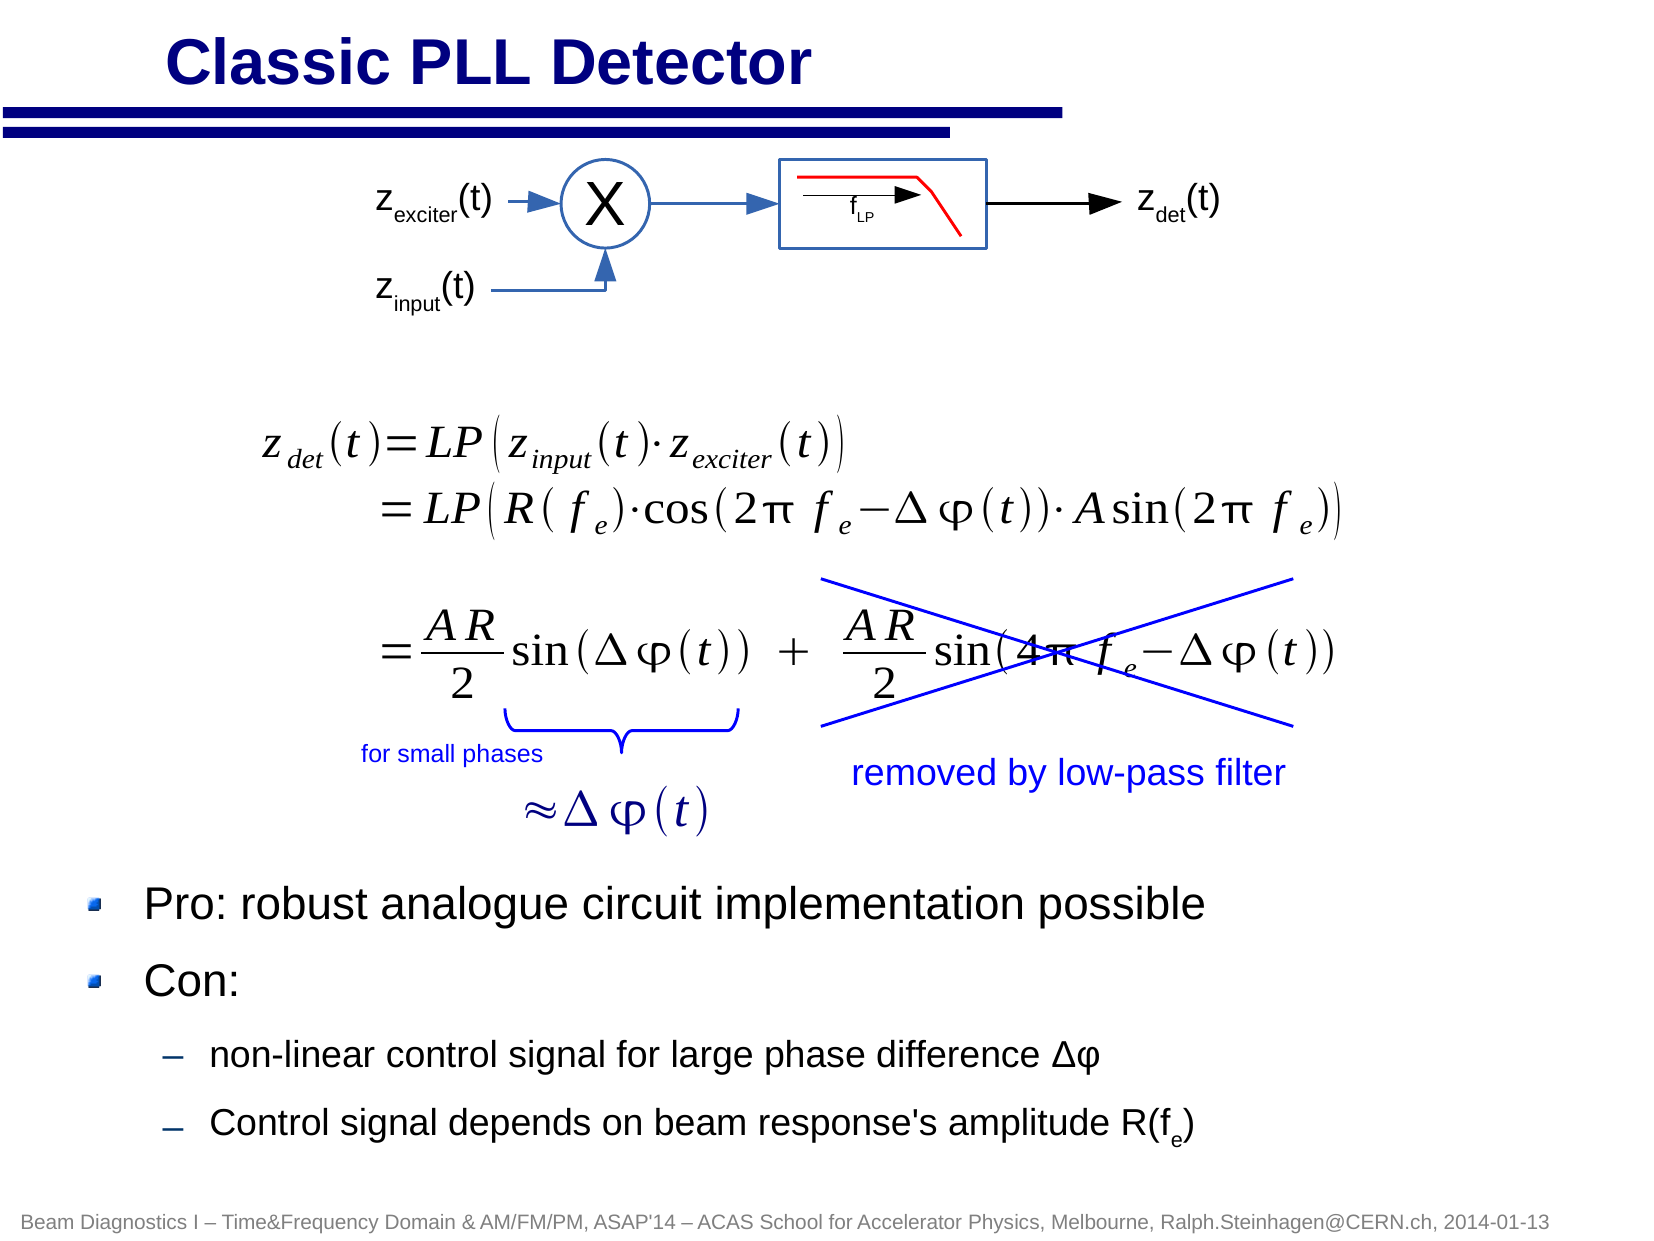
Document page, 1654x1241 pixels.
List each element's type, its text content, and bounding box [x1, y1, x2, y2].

text_box X [561, 159, 650, 249]
text_box removed by low-pass filter [836, 744, 1300, 801]
title Classic PLL Detector [150, 0, 1514, 113]
text_box zdet(t) [1122, 168, 1236, 235]
chart [248, 413, 1355, 709]
text_box for small phases [346, 732, 560, 776]
list Pro: robust analogue circuit implementation possible Con: non-linear control signal for large phase difference Δφ Control signal depends on beam response's amplitude R(fe) [87, 137, 1593, 1175]
chart [885, 655, 1229, 709]
text_box zexciter(t) [360, 168, 508, 235]
text_box zinput(t) [360, 257, 491, 324]
chart [504, 780, 724, 840]
